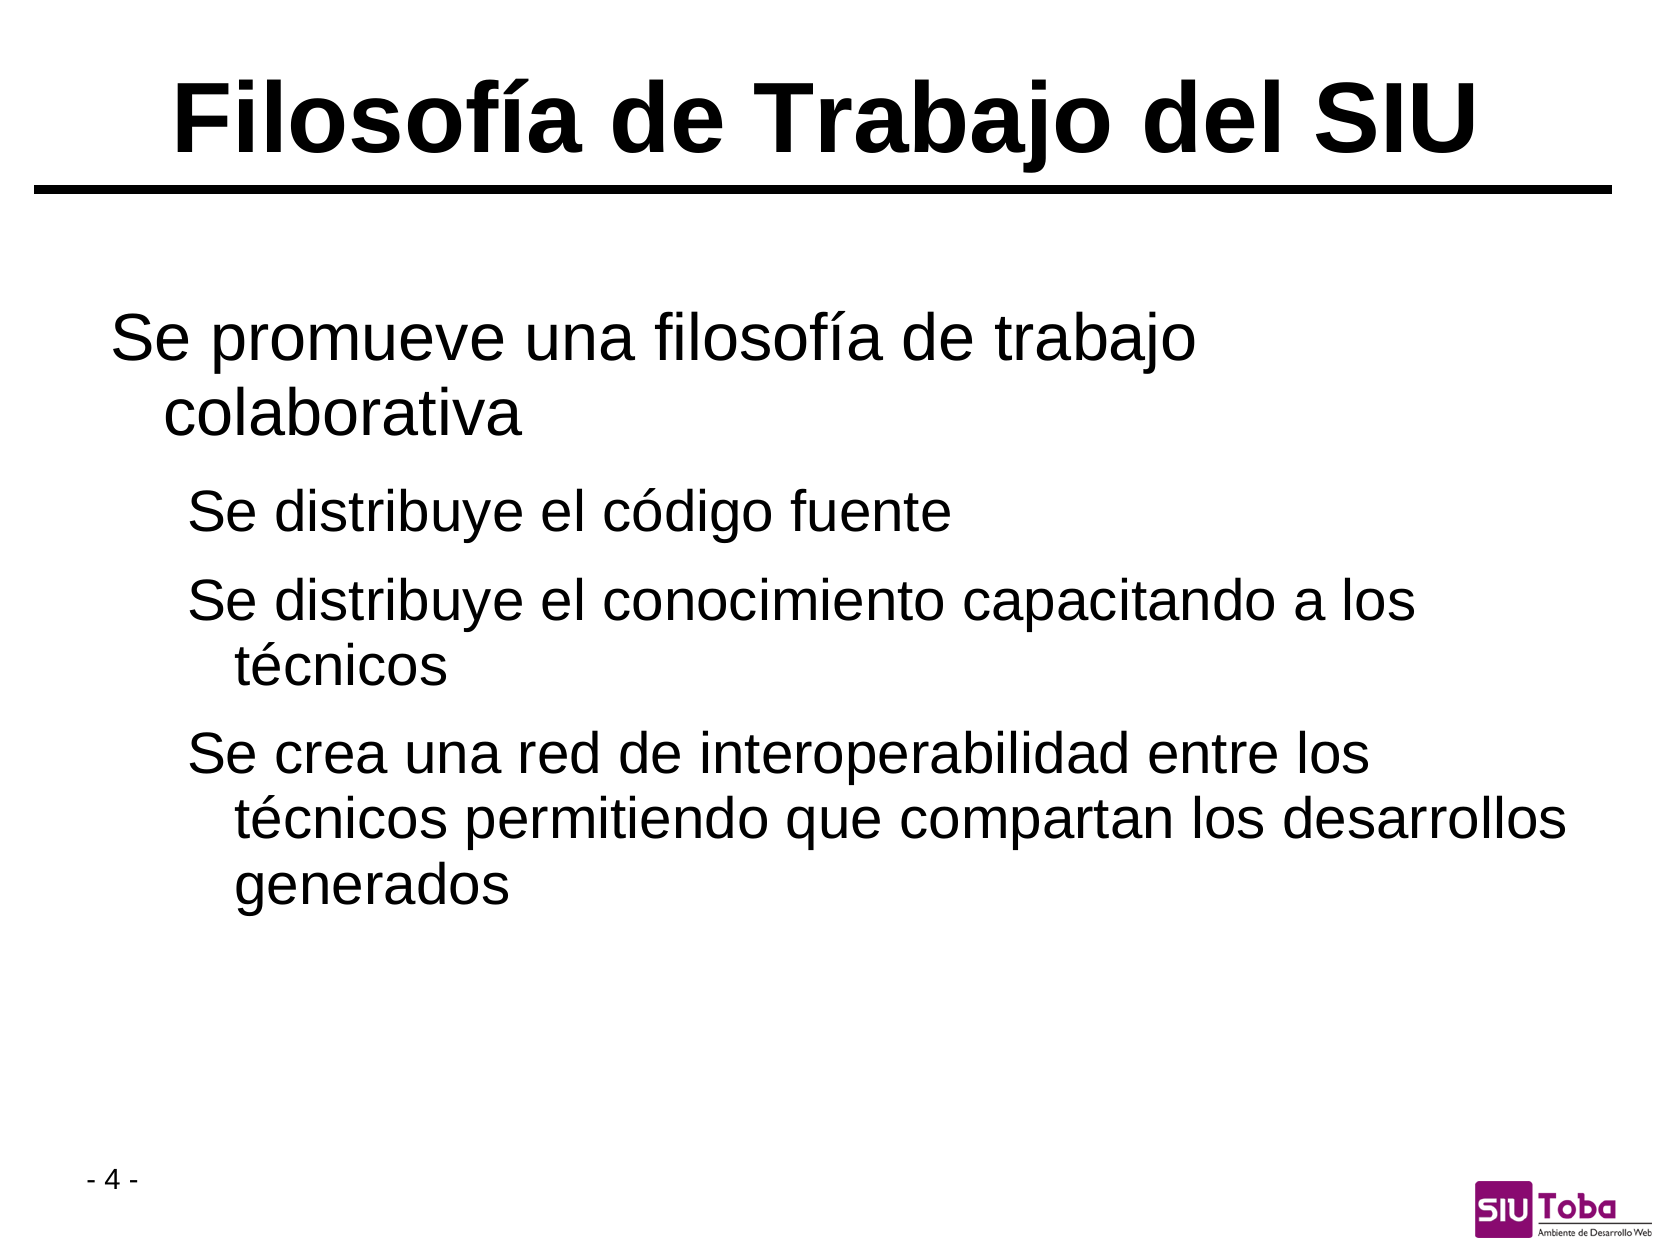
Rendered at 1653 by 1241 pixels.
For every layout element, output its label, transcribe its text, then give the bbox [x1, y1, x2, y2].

list Se promueve una filosofía de trabajo colaborativa Se distribuye el código fuente Se distribuye el conocimiento capacitando a los técnicos Se crea una red de interoperabilidad entre los técnicos permitiendo que compartan los desarrollos generados [92, 300, 1575, 1114]
picture [1475, 1181, 1652, 1238]
title Filosofía de Trabajo del SIU [58, 47, 1594, 188]
